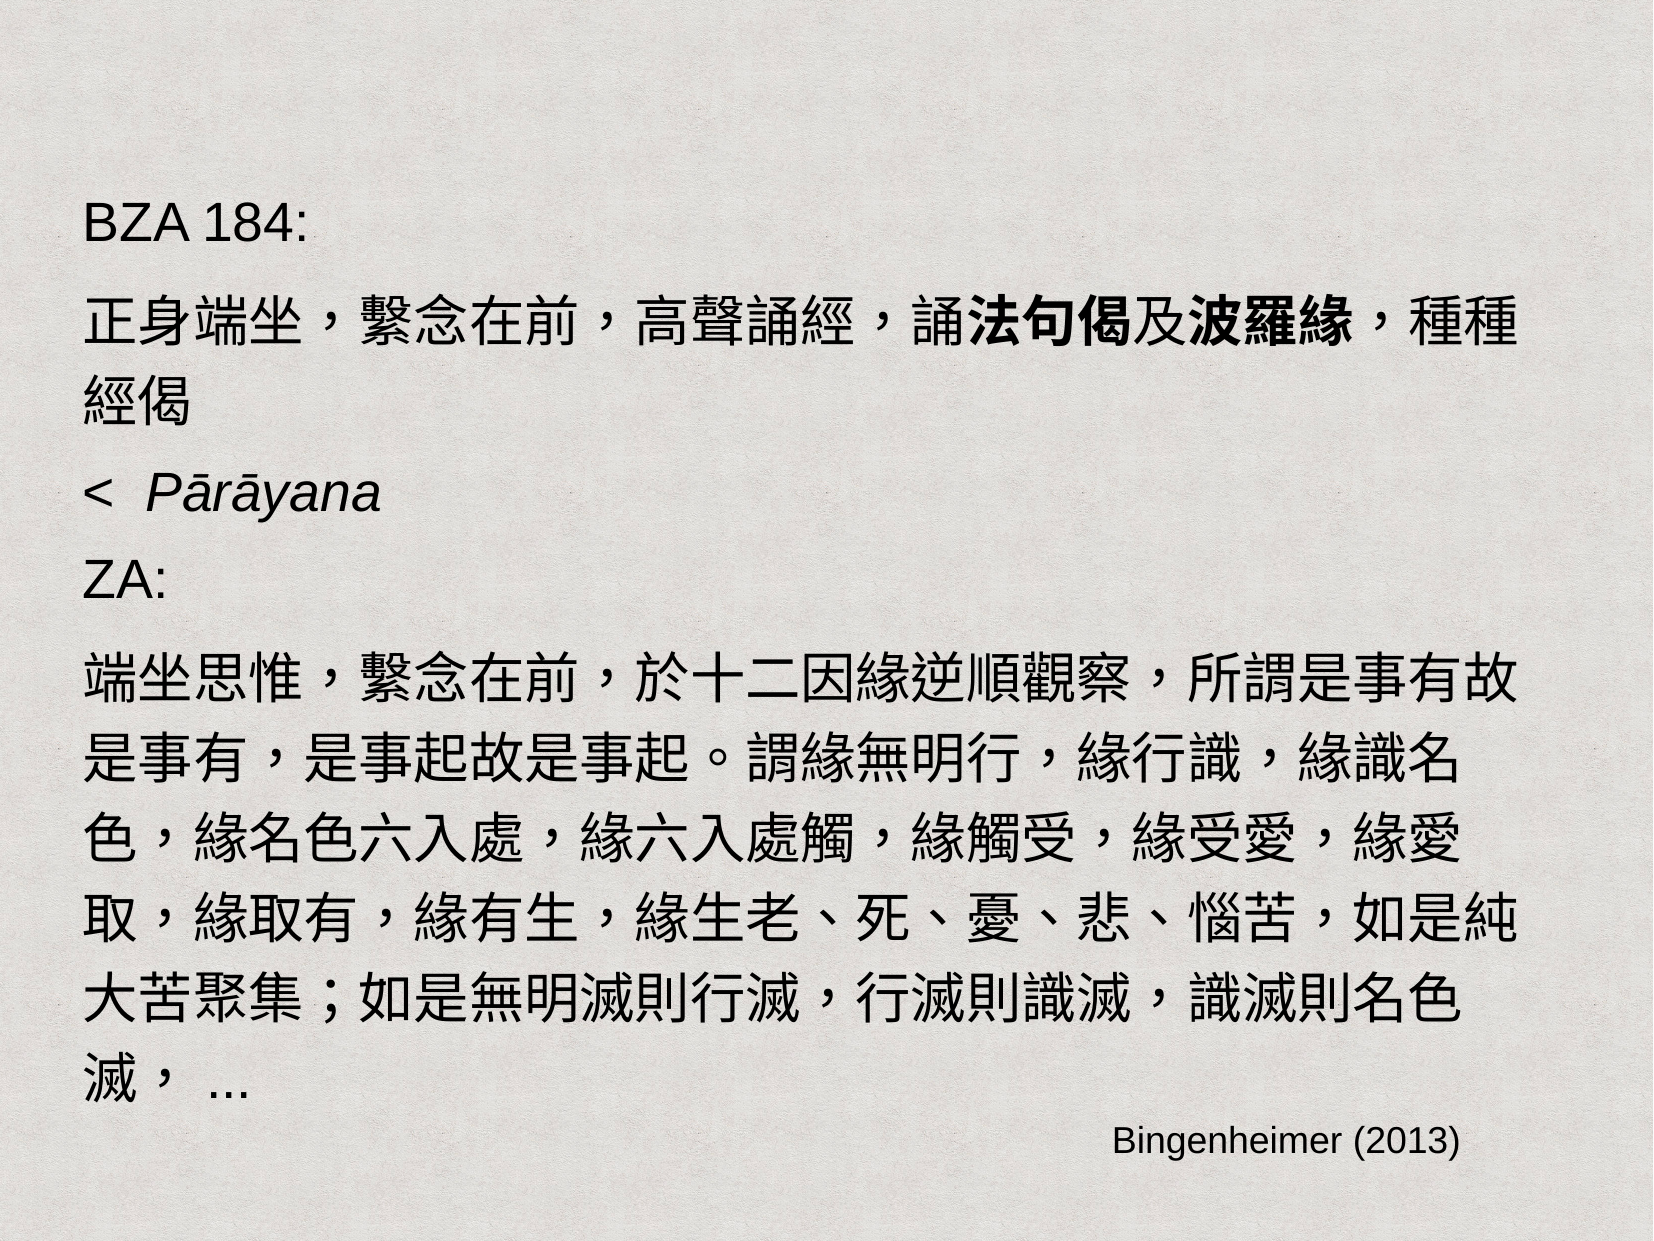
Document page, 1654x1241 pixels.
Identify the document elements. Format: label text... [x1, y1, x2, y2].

list BZA 184: 正身端坐，繫念在前，高聲誦經，誦法句偈及波羅緣，種種經偈 < Pārāyana ZA: 端坐思惟，繫念在前，於十二因緣逆順觀察，所謂是事有故是事有，是事起故是事起。謂緣無明行，緣行識，緣識名色，緣名色六入處，緣六入處觸，緣觸受，緣受愛，緣愛取，緣取有，緣有生，緣生老、死、憂、悲、惱苦，如是純大苦聚集；如是無明滅則行滅，行滅則識滅，識滅則名色滅，... [82, 105, 1571, 1126]
text_box Bingenheimer (2013) [1097, 1112, 1571, 1170]
picture [0, 0, 1654, 1241]
